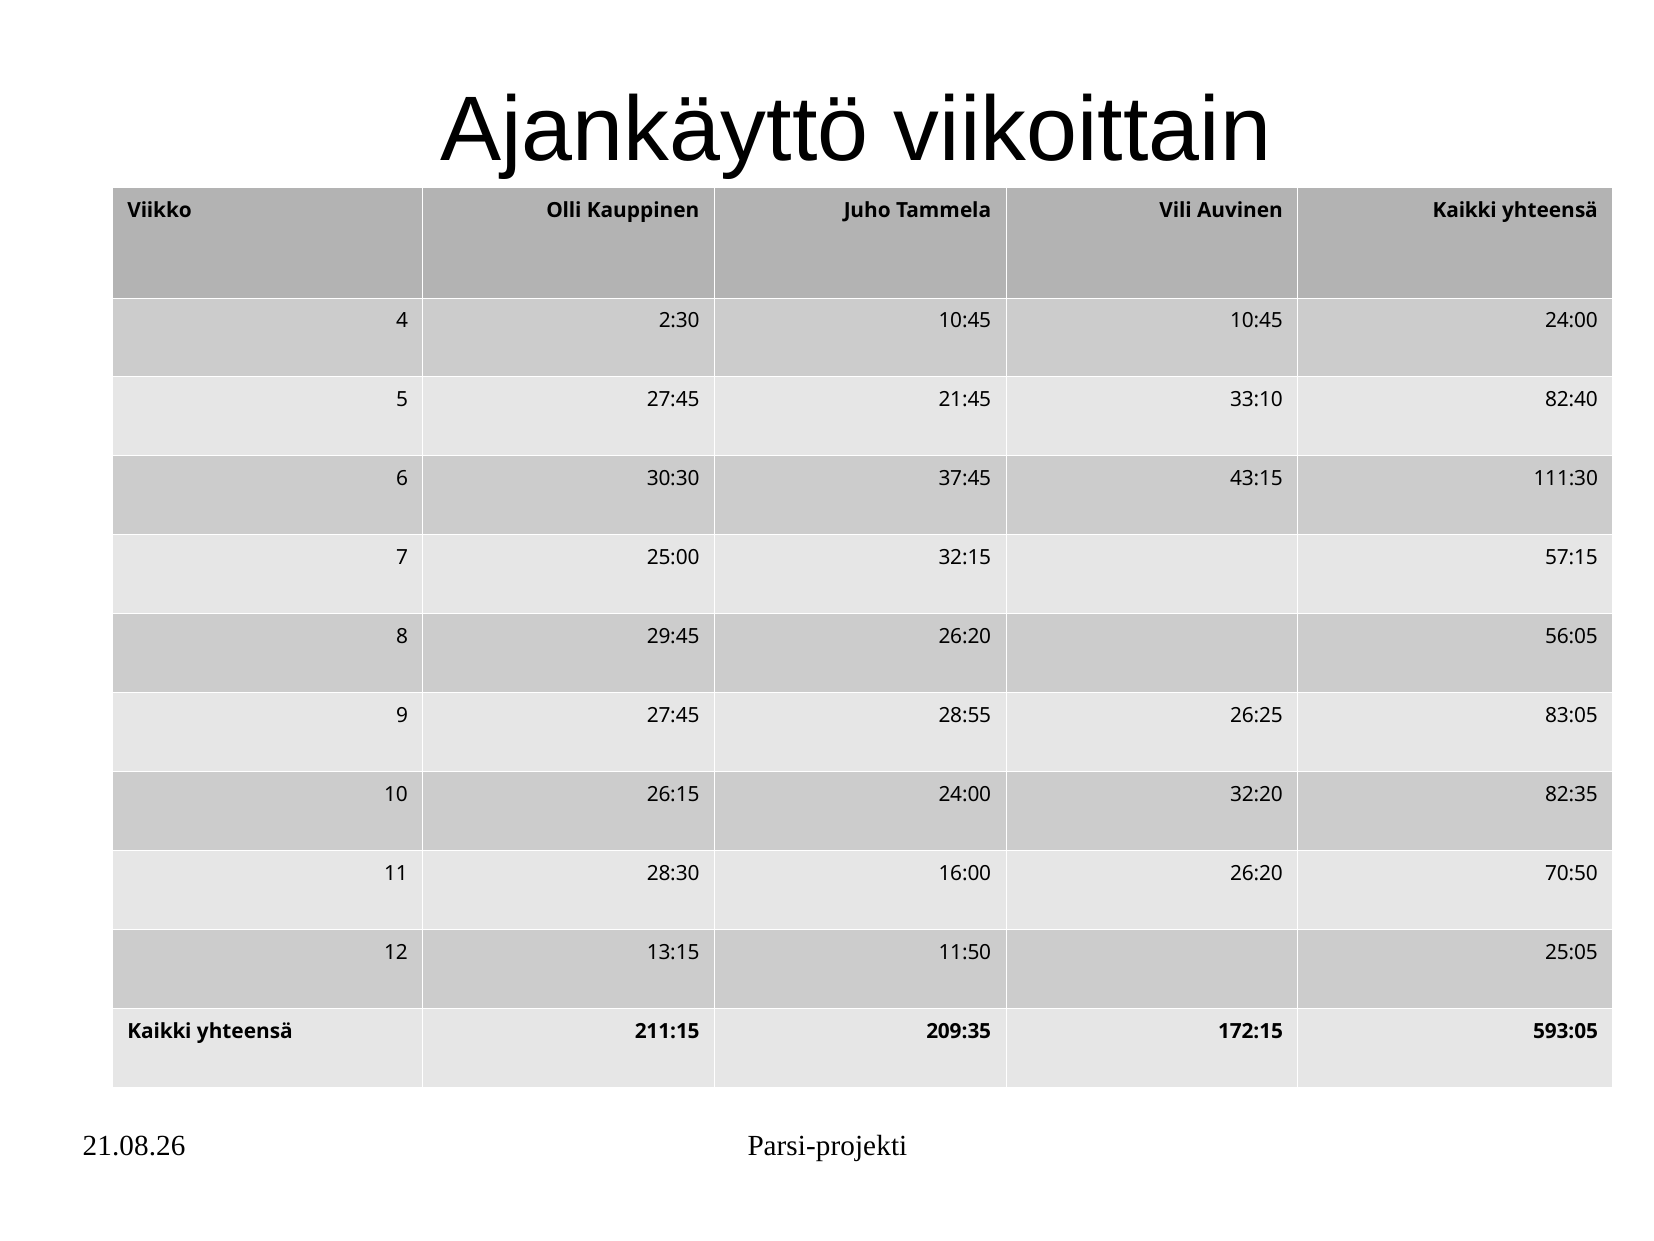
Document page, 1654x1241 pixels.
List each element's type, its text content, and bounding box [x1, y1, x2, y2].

table_cell 26:20 [1007, 851, 1297, 929]
table_cell 33:10 [1007, 377, 1297, 455]
table_cell 70:50 [1298, 851, 1612, 929]
table_cell 24:00 [1298, 299, 1612, 376]
table_cell 32:20 [1007, 772, 1297, 850]
table_cell [1007, 930, 1297, 1008]
table_cell 6 [113, 456, 422, 534]
table_cell 12 [113, 930, 422, 1008]
table_cell 11 [113, 851, 422, 929]
table_cell 10 [113, 772, 422, 850]
table_cell [1007, 535, 1297, 613]
table_cell 10:45 [1007, 299, 1297, 376]
table_cell 11:50 [715, 930, 1006, 1008]
table_cell 111:30 [1298, 456, 1612, 534]
table_cell 28:30 [423, 851, 714, 929]
table_cell 4 [113, 299, 422, 376]
table_cell 24:00 [715, 772, 1006, 850]
table_cell Kaikki yhteensä [113, 1009, 422, 1087]
table_cell 28:55 [715, 693, 1006, 771]
table_cell 37:45 [715, 456, 1006, 534]
title Ajankäyttö viikoittain [112, 32, 1601, 187]
table_header Vili Auvinen [1007, 188, 1297, 298]
table_cell 5 [113, 377, 422, 455]
table_cell 56:05 [1298, 614, 1612, 692]
table_cell 13:15 [423, 930, 714, 1008]
table_cell 82:35 [1298, 772, 1612, 850]
table_cell 82:40 [1298, 377, 1612, 455]
table_cell 16:00 [715, 851, 1006, 929]
table_cell 10:45 [715, 299, 1006, 376]
table_cell 27:45 [423, 377, 714, 455]
table_cell 25:05 [1298, 930, 1612, 1008]
table_cell 26:25 [1007, 693, 1297, 771]
table_cell 26:15 [423, 772, 714, 850]
table_header Kaikki yhteensä [1298, 188, 1612, 298]
table_cell 26:20 [715, 614, 1006, 692]
table_cell 209:35 [715, 1009, 1006, 1087]
table_cell [1007, 614, 1297, 692]
table_header Viikko [113, 188, 422, 298]
table_cell 57:15 [1298, 535, 1612, 613]
table_header Juho Tammela [715, 188, 1006, 298]
table_cell 27:45 [423, 693, 714, 771]
table_cell 83:05 [1298, 693, 1612, 771]
table_cell 30:30 [423, 456, 714, 534]
table_cell 7 [113, 535, 422, 613]
table_cell 29:45 [423, 614, 714, 692]
table_cell 21:45 [715, 377, 1006, 455]
table_cell 172:15 [1007, 1009, 1297, 1087]
table_cell 9 [113, 693, 422, 771]
table_cell 25:00 [423, 535, 714, 613]
table_cell 2:30 [423, 299, 714, 376]
table_header Olli Kauppinen [423, 188, 714, 298]
table_cell 8 [113, 614, 422, 692]
table_cell 593:05 [1298, 1009, 1612, 1087]
table_cell 43:15 [1007, 456, 1297, 534]
table_cell 32:15 [715, 535, 1006, 613]
table_cell 211:15 [423, 1009, 714, 1087]
